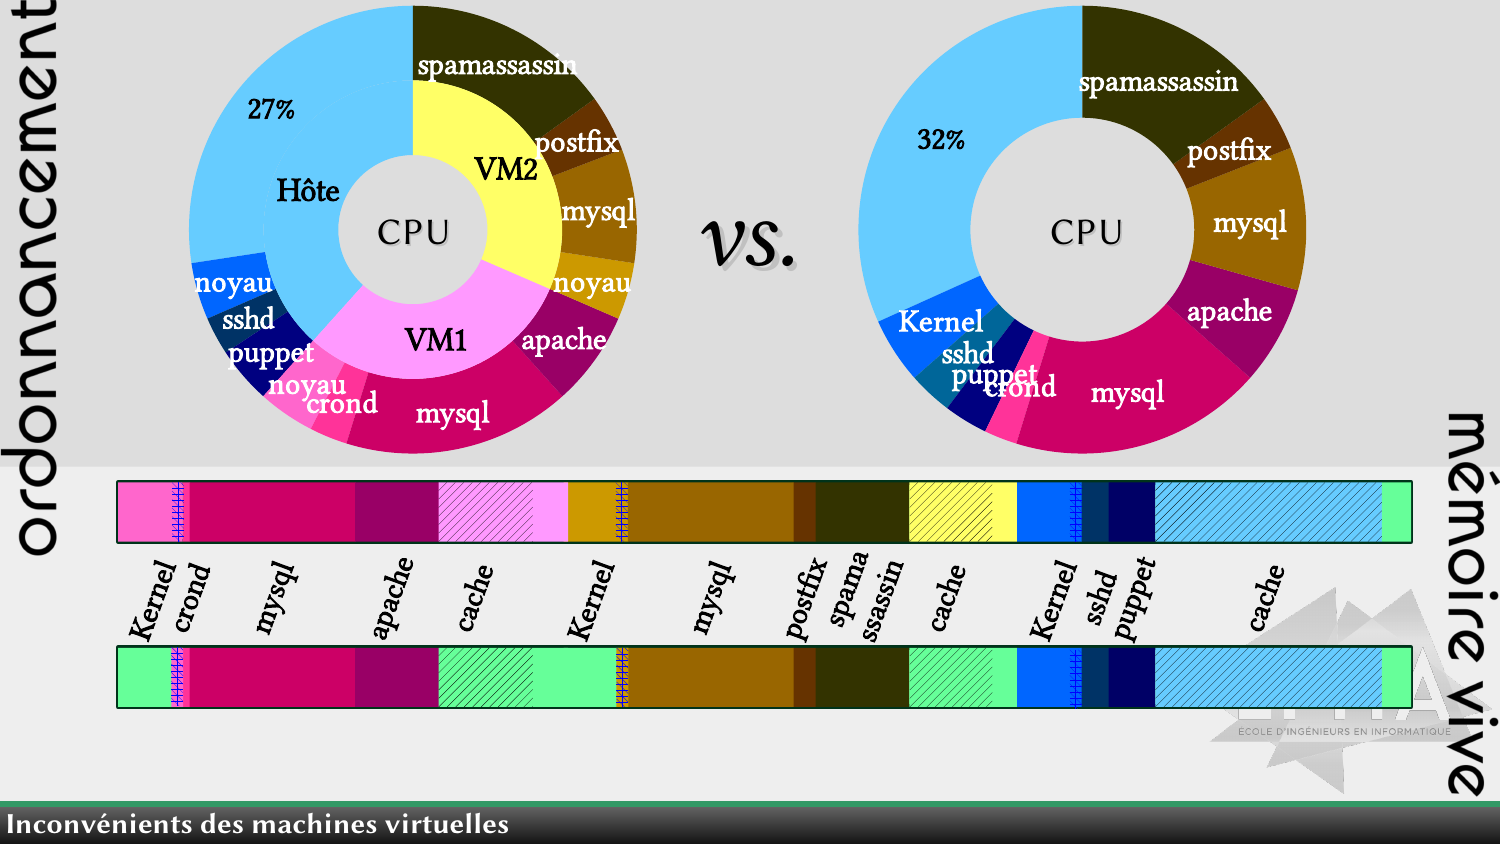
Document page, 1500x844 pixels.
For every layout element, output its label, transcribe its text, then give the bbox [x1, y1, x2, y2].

text_box mysql [234, 547, 309, 647]
text_box postfix [765, 547, 830, 647]
text_box [57, 0, 1500, 467]
picture [1187, 413, 1500, 797]
picture [0, 0, 57, 556]
text_box CPU [1049, 205, 1125, 260]
text_box [118, 646, 1412, 709]
text_box mysql [671, 547, 746, 647]
text_box crond [151, 547, 227, 647]
text_box sshd [1061, 547, 1120, 647]
text_box cache [907, 547, 983, 647]
chart [159, 0, 667, 463]
text_box [118, 482, 1412, 542]
text_box apache [352, 547, 427, 647]
text_box Kernel [554, 547, 629, 647]
text_box cache [1226, 547, 1301, 647]
chart [833, 0, 1341, 463]
text_box Kernel [1017, 547, 1086, 647]
text_box puppet [1094, 547, 1170, 647]
text_box vs. [693, 170, 807, 297]
text_box CPU [376, 205, 451, 260]
picture [1187, 587, 1268, 647]
text_box spamassassin [808, 538, 917, 650]
text_box Kernel [116, 547, 177, 647]
title Inconvénients des machines virtuelles [5, 801, 1075, 844]
text_box cache [435, 547, 510, 647]
